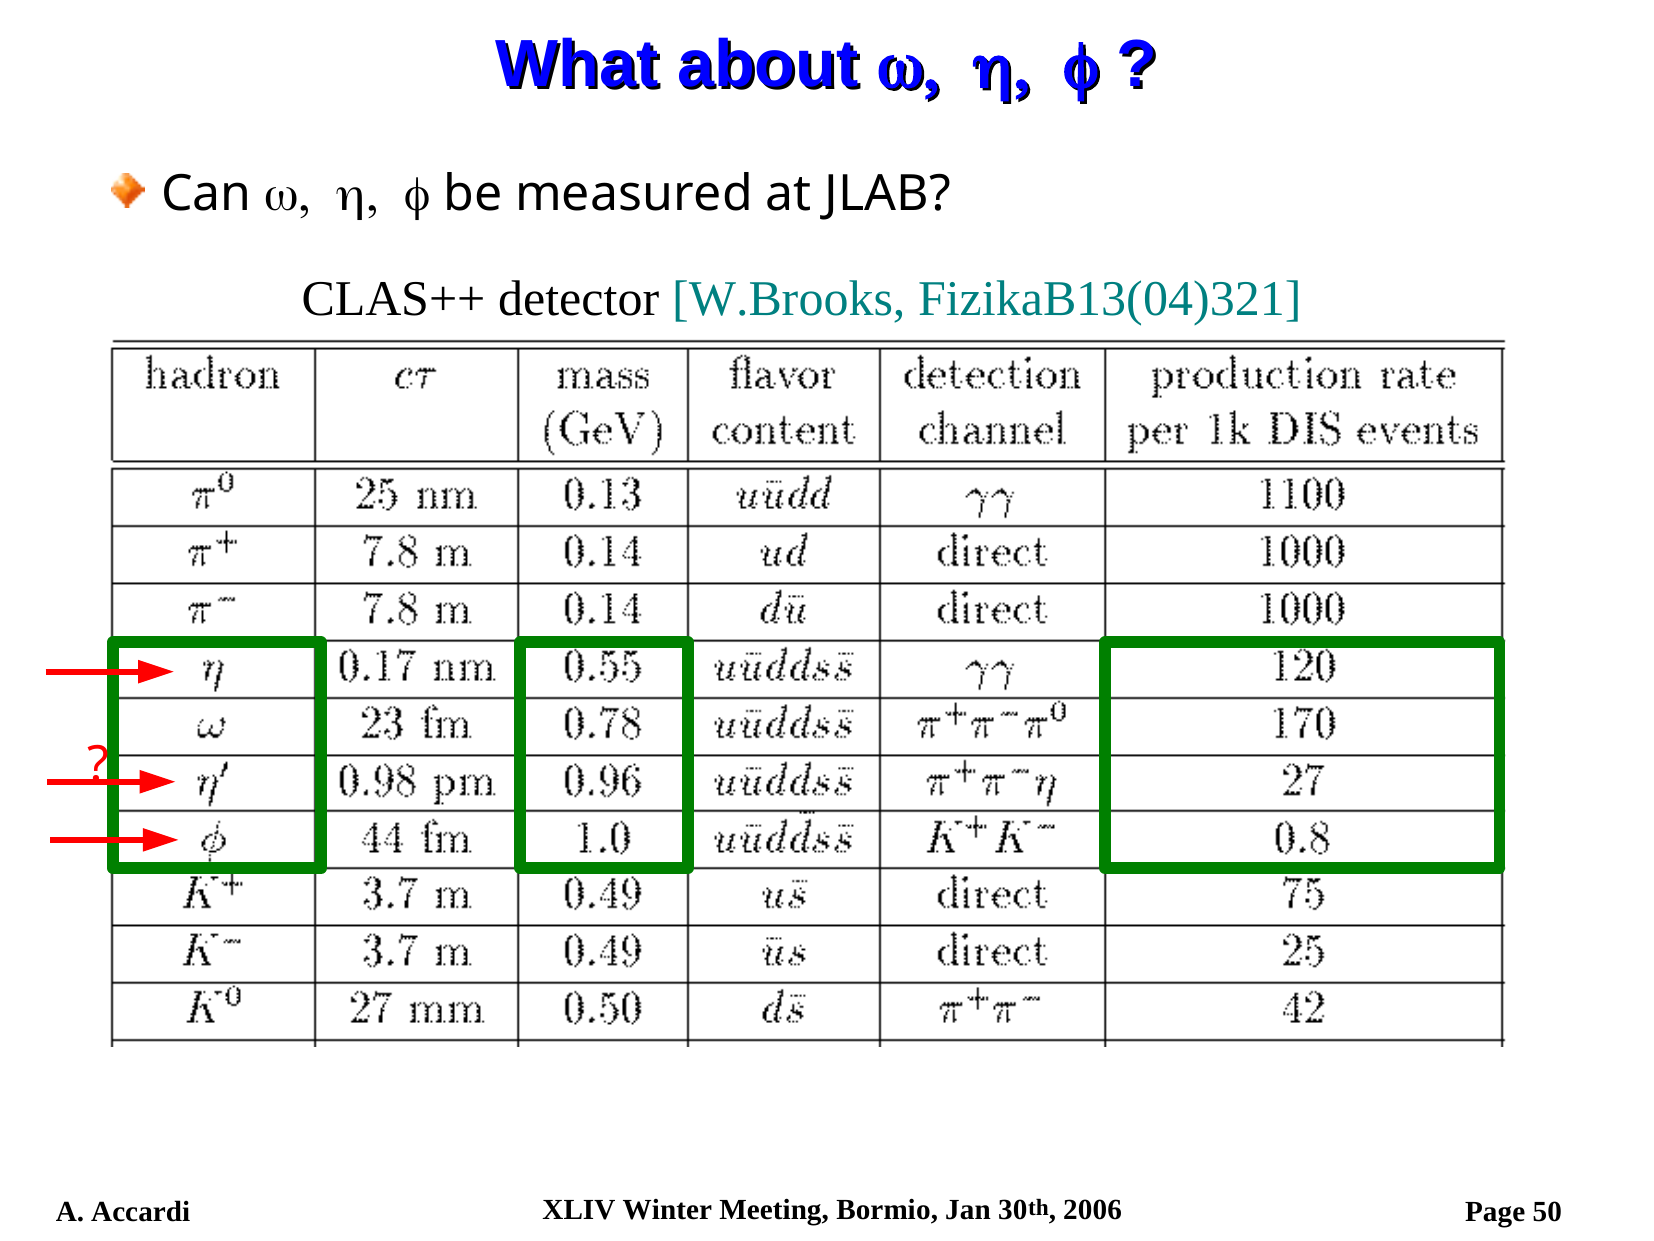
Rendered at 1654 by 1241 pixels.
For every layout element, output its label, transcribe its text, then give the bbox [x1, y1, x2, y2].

text_box Can w, h, f be measured at JLAB? [111, 156, 1528, 222]
picture [119, 648, 315, 862]
text_box What about w, h, f ? [29, 23, 1625, 112]
text_box Page <number> [1465, 1195, 1654, 1234]
text_box CLAS++ detector [W.Brooks, FizikaB13(04)321] [301, 271, 1303, 332]
picture [106, 337, 1509, 1047]
text_box XLIV Winter Meeting, Bormio, Jan 30th, 2006 [542, 1193, 1123, 1233]
text_box A. Accardi [37, 1187, 209, 1241]
